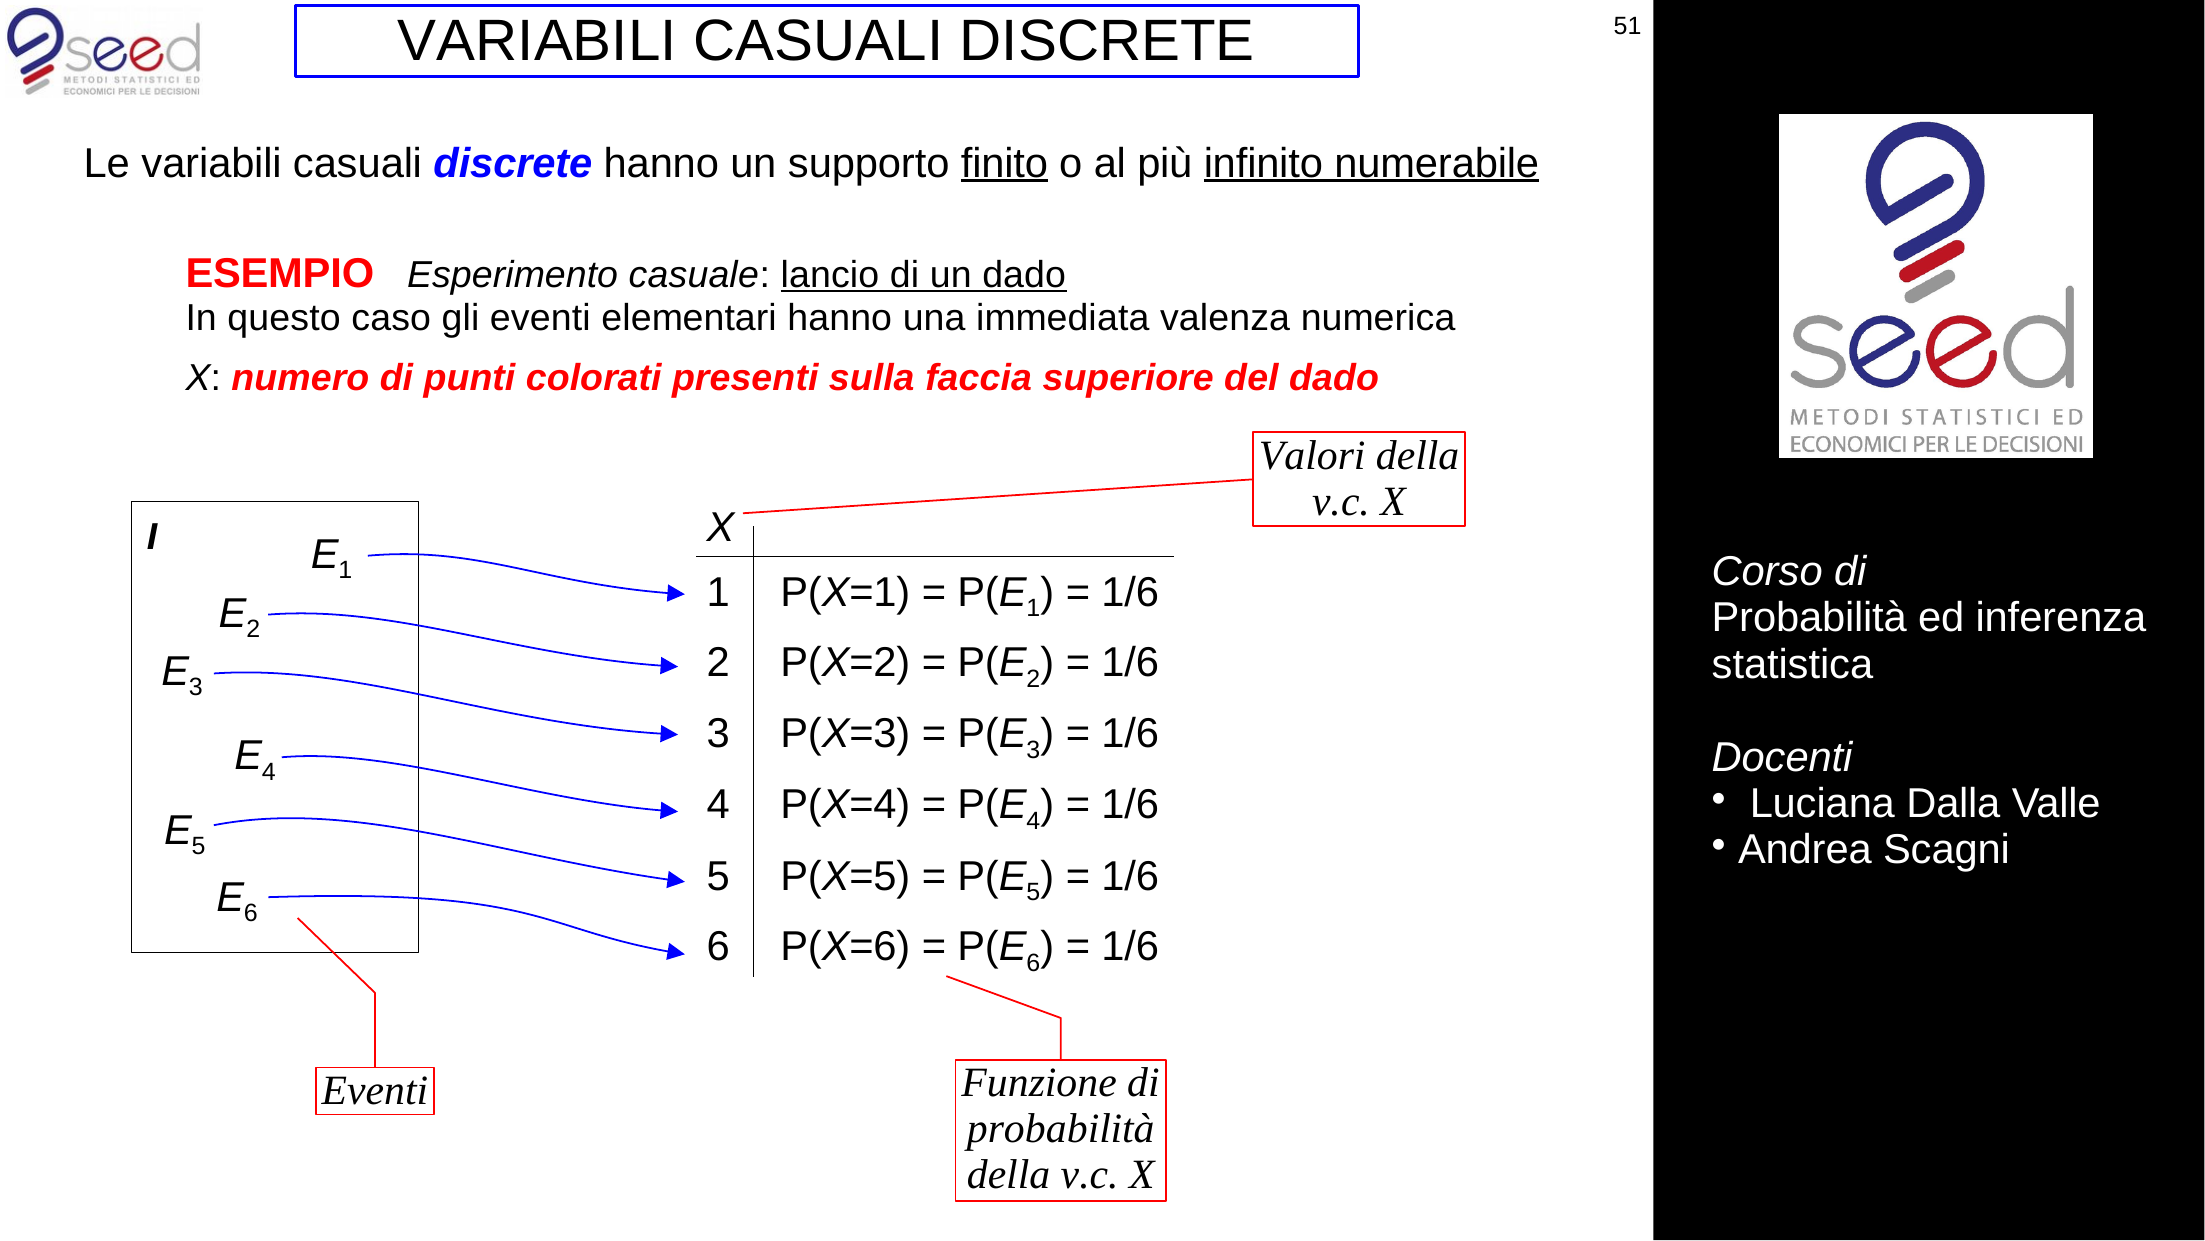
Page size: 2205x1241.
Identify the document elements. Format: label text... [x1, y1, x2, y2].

text_box Le variabili casuali discrete hanno un supporto finito o al più infinito numerabile [83, 139, 1594, 187]
text_box E6 [216, 873, 270, 929]
text_box E1 [310, 530, 365, 586]
text_box VARIABILI CASUALI DISCRETE [295, 5, 1359, 77]
text_box Eventi [315, 1067, 435, 1115]
picture [1779, 114, 2093, 458]
text_box Funzione di probabilità della v.c. X [955, 1059, 1166, 1201]
text_box E5 [164, 806, 218, 862]
text_box Valori della v.c. X [1252, 432, 1466, 527]
picture [5, 5, 203, 98]
text_box E4 [234, 732, 288, 787]
text_box E3 [161, 647, 215, 703]
text_box X 1 P(X=1) = P(E1) = 1/6 2 P(X=2) = P(E2) = 1/6 3 P(X=3) = P(E3) = 1/6 4 P(X=4) = P(E4) = 1/6 5 P(X=5) = P(E5) = 1/6 6 P(X=6) = P(E6) = 1/6 [706, 504, 1171, 556]
text_box X 1 P(X=1) = P(E1) = 1/6 2 P(X=2) = P(E2) = 1/6 3 P(X=3) = P(E3) = 1/6 4 P(X=4) = P(E4) = 1/6 5 P(X=5) = P(E5) = 1/6 6 P(X=6) = P(E6) = 1/6 [706, 557, 1171, 987]
text_box I [146, 512, 170, 561]
text_box E2 [218, 589, 273, 645]
text_box ESEMPIO Esperimento casuale: lancio di un dado In questo caso gli eventi elementari hanno una immediata valenza numerica X: numero di punti colorati presenti sulla faccia superiore del dado [185, 250, 1468, 406]
